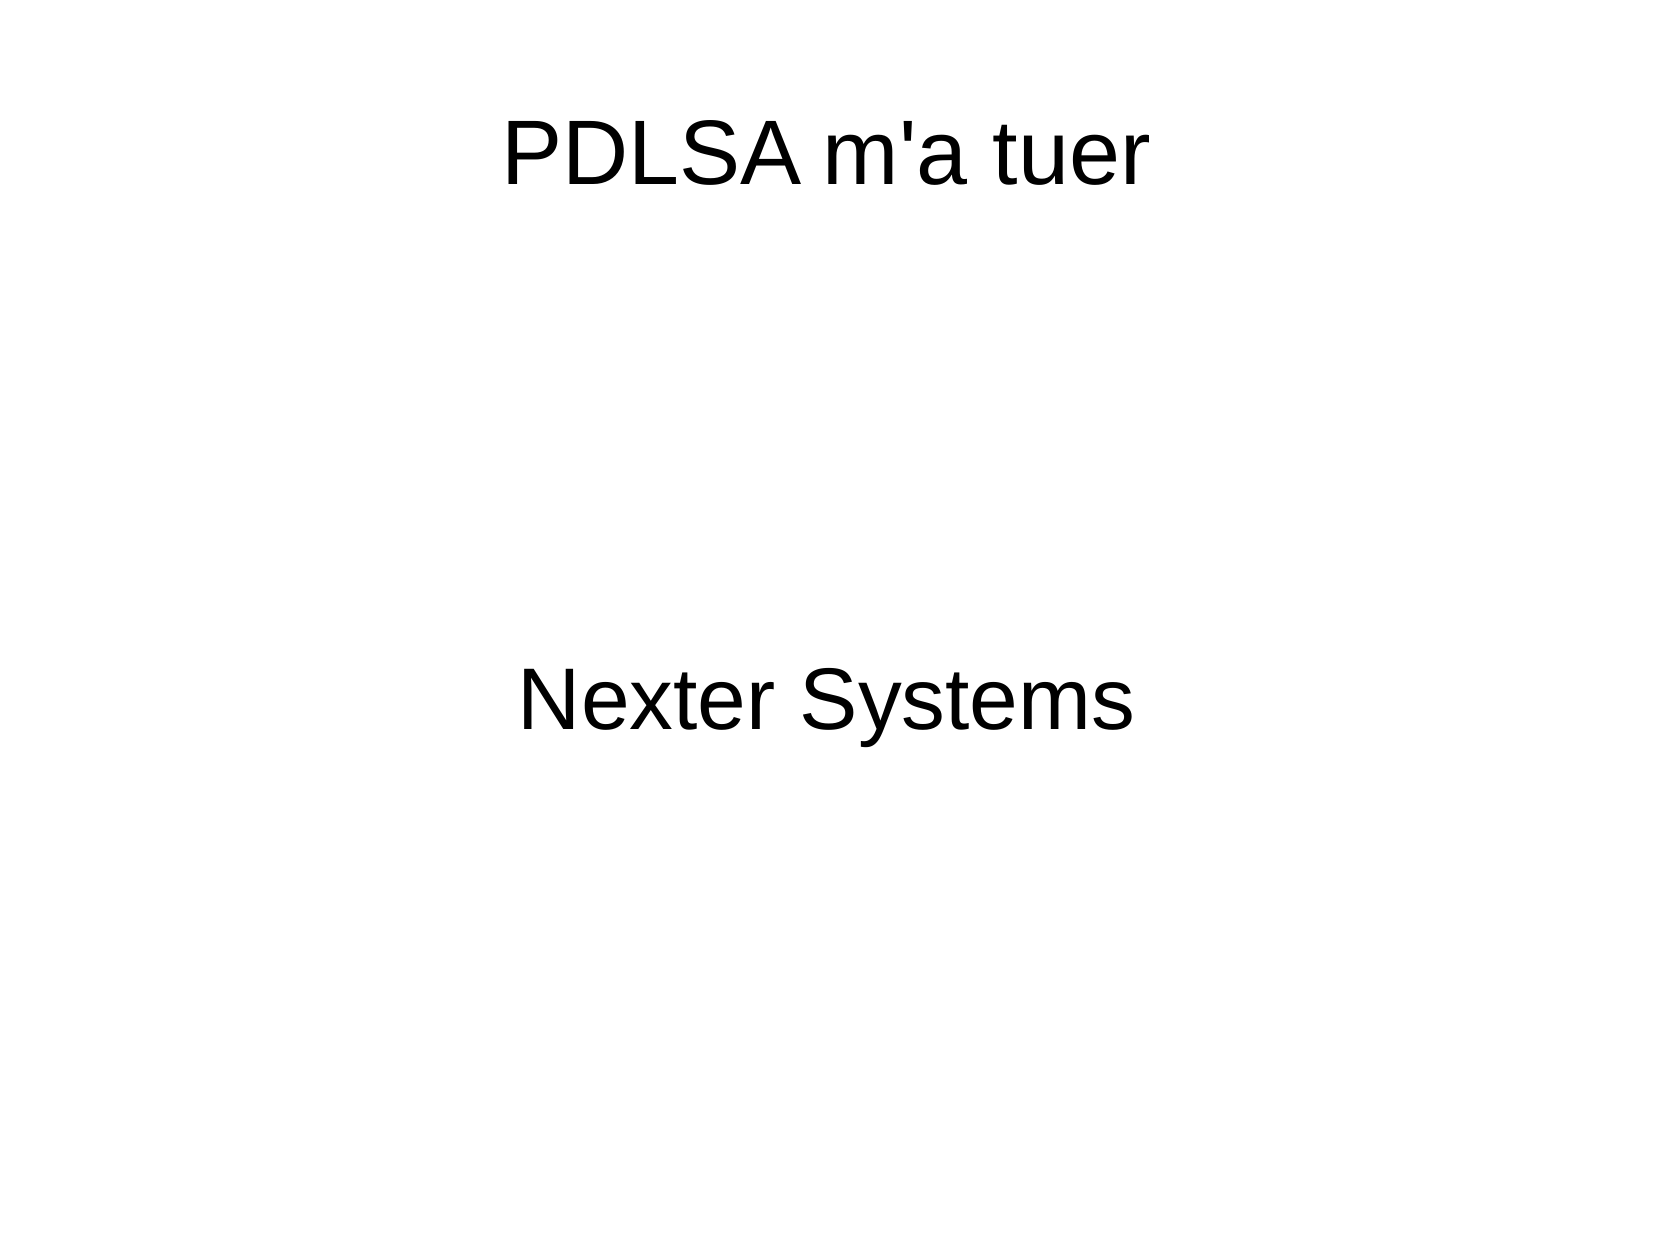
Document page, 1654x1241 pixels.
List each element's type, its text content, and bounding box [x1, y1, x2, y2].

title PDLSA m'a tuer [82, 56, 1571, 250]
subtitle Nexter Systems [82, 297, 1571, 1102]
